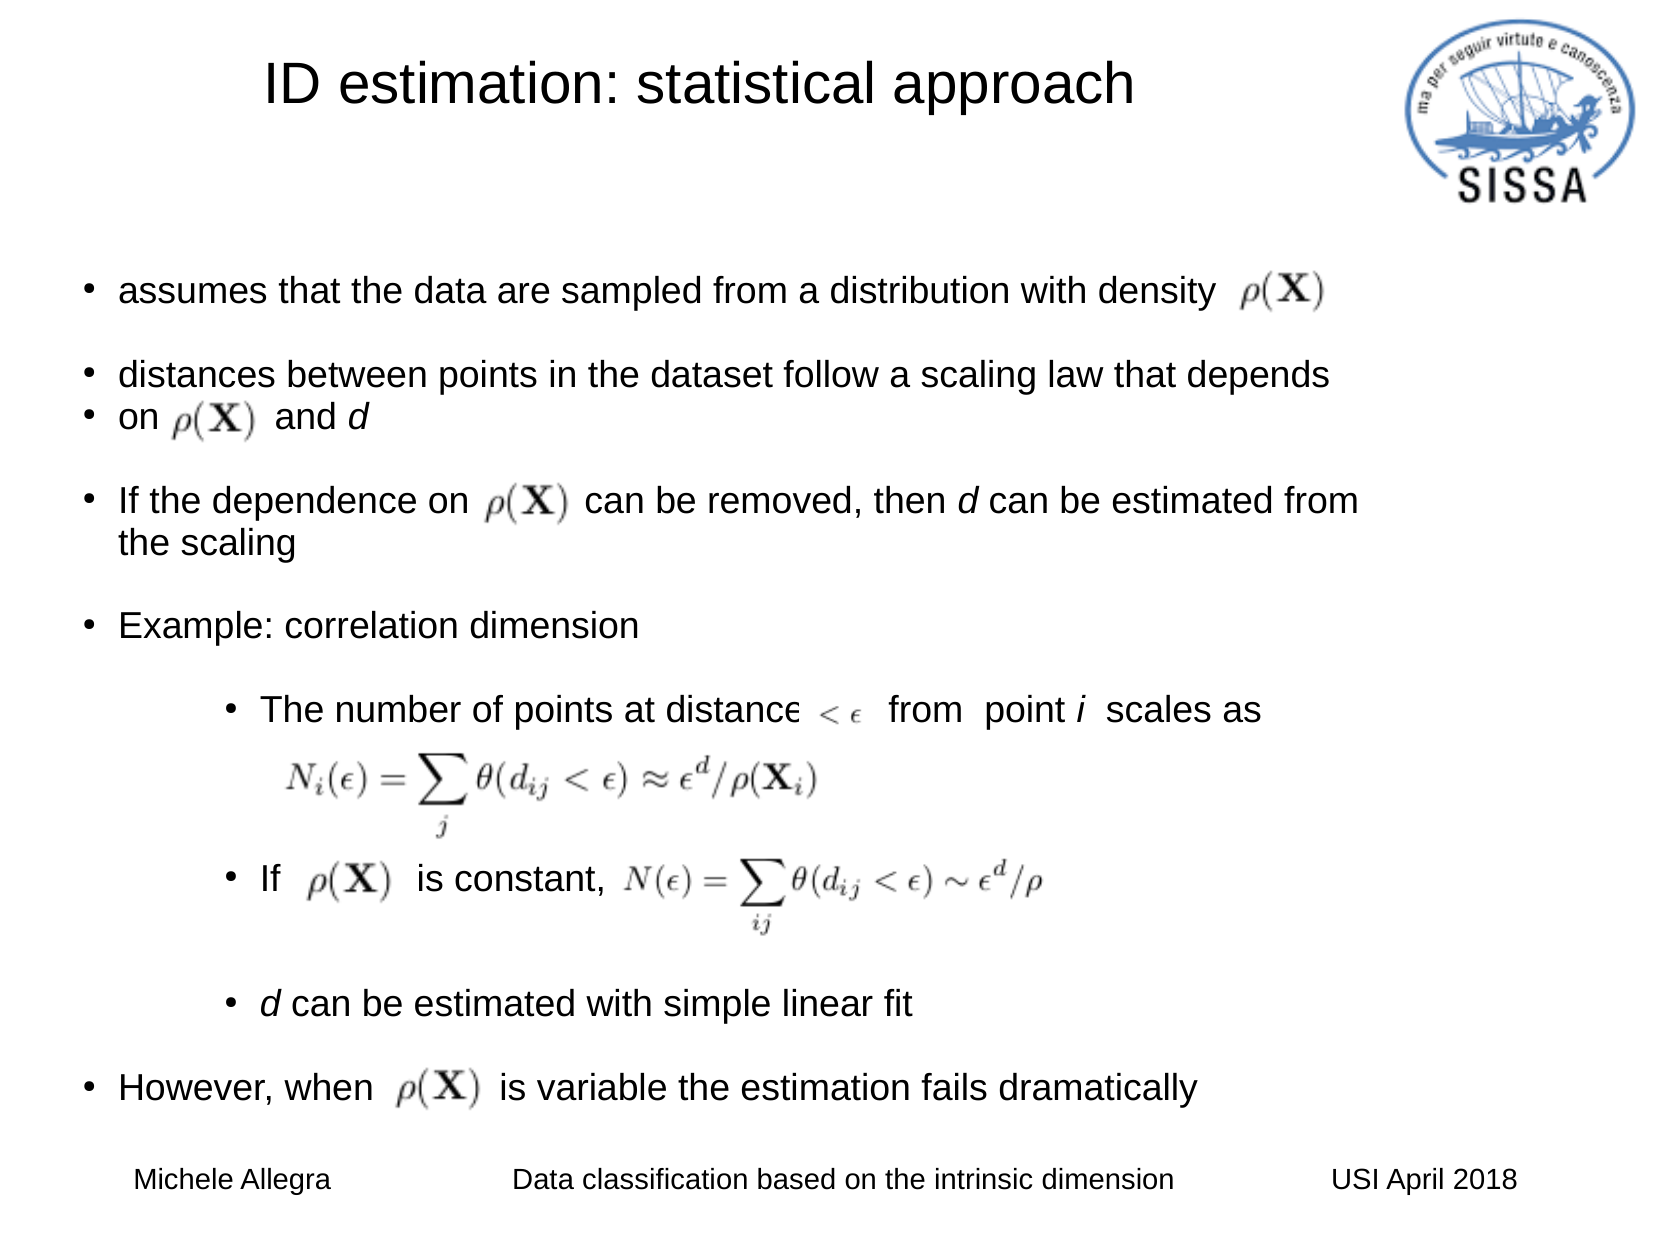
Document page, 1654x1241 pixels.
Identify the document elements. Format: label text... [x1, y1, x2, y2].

subtitle assumes that the data are sampled from a distribution with density distances between points in the dataset follow a scaling law that depends on and d If the dependence on can be removed, then d can be estimated from the scaling Example: correlation dimension The number of points at distance from point i scales as If is constant, d can be estimated with simple linear fit However, when is variable the estimation fails dramatically [82, 157, 1571, 1141]
title Michele Allegra Data classification based on the intrinsic dimension USI April 2018 [82, 1141, 1571, 1217]
picture [472, 477, 575, 532]
picture [1227, 265, 1331, 319]
picture [294, 855, 398, 910]
picture [799, 697, 874, 734]
picture [1391, 16, 1652, 207]
picture [383, 1062, 487, 1117]
picture [273, 738, 1069, 945]
picture [159, 395, 262, 449]
title ID estimation: statistical approach [82, 32, 1335, 136]
